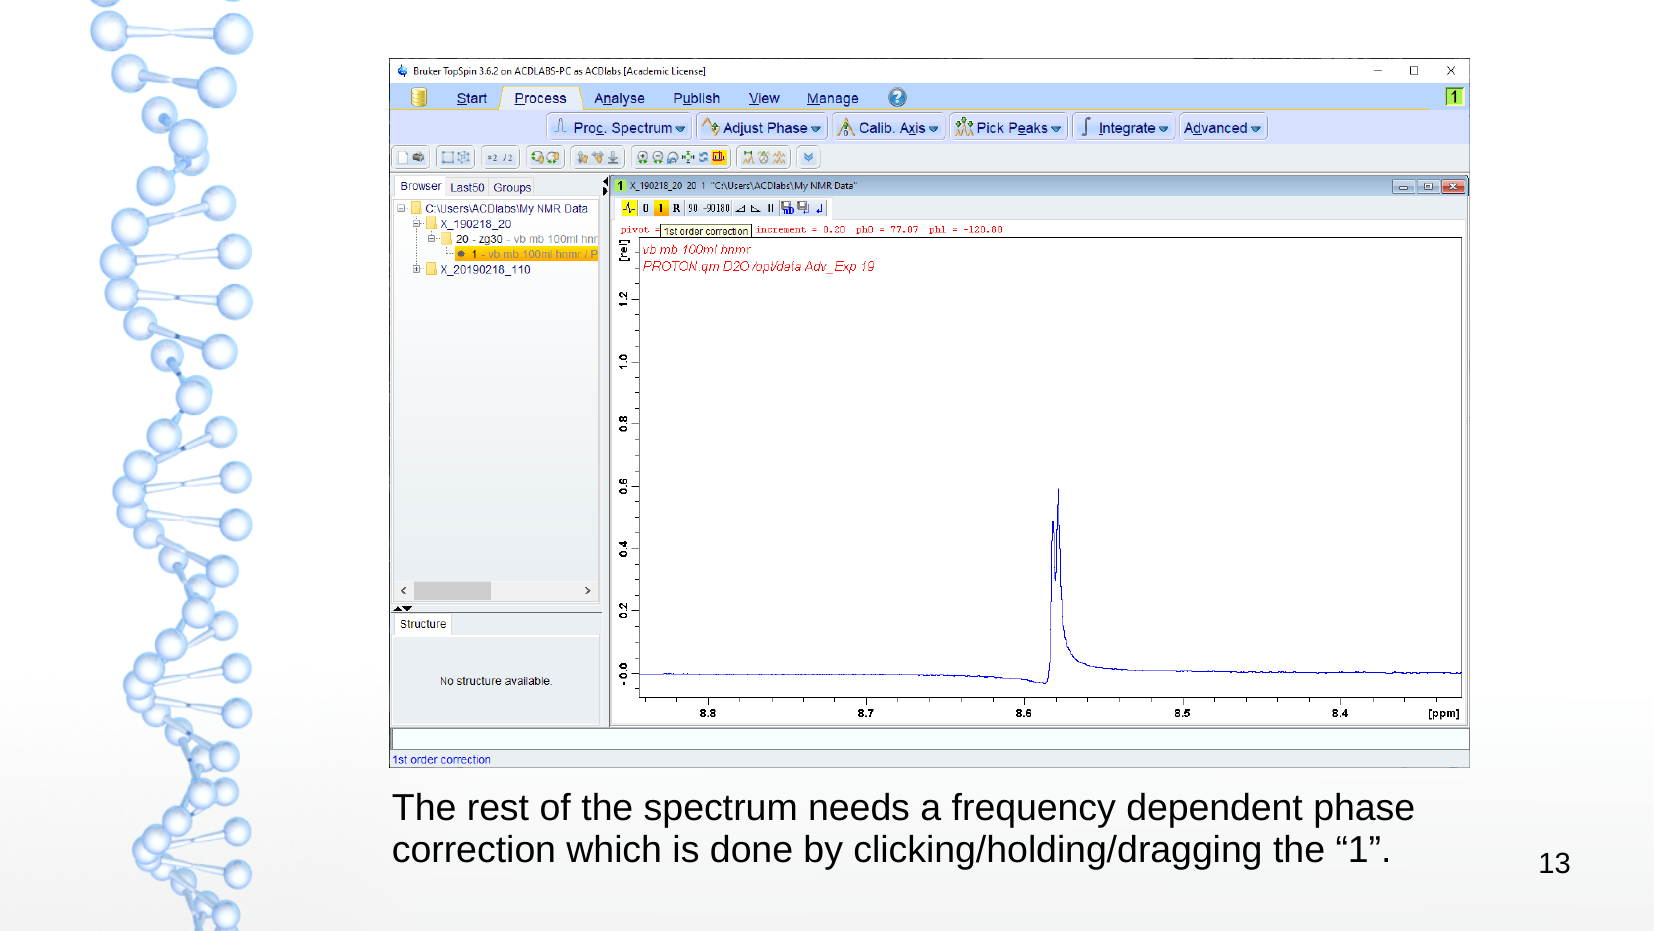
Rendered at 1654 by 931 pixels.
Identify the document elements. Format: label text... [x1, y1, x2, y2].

picture [0, 0, 1654, 931]
text_box The rest of the spectrum needs a frequency dependent phase correction which is done by clicking/holding/dragging the “1”. [377, 779, 1441, 879]
